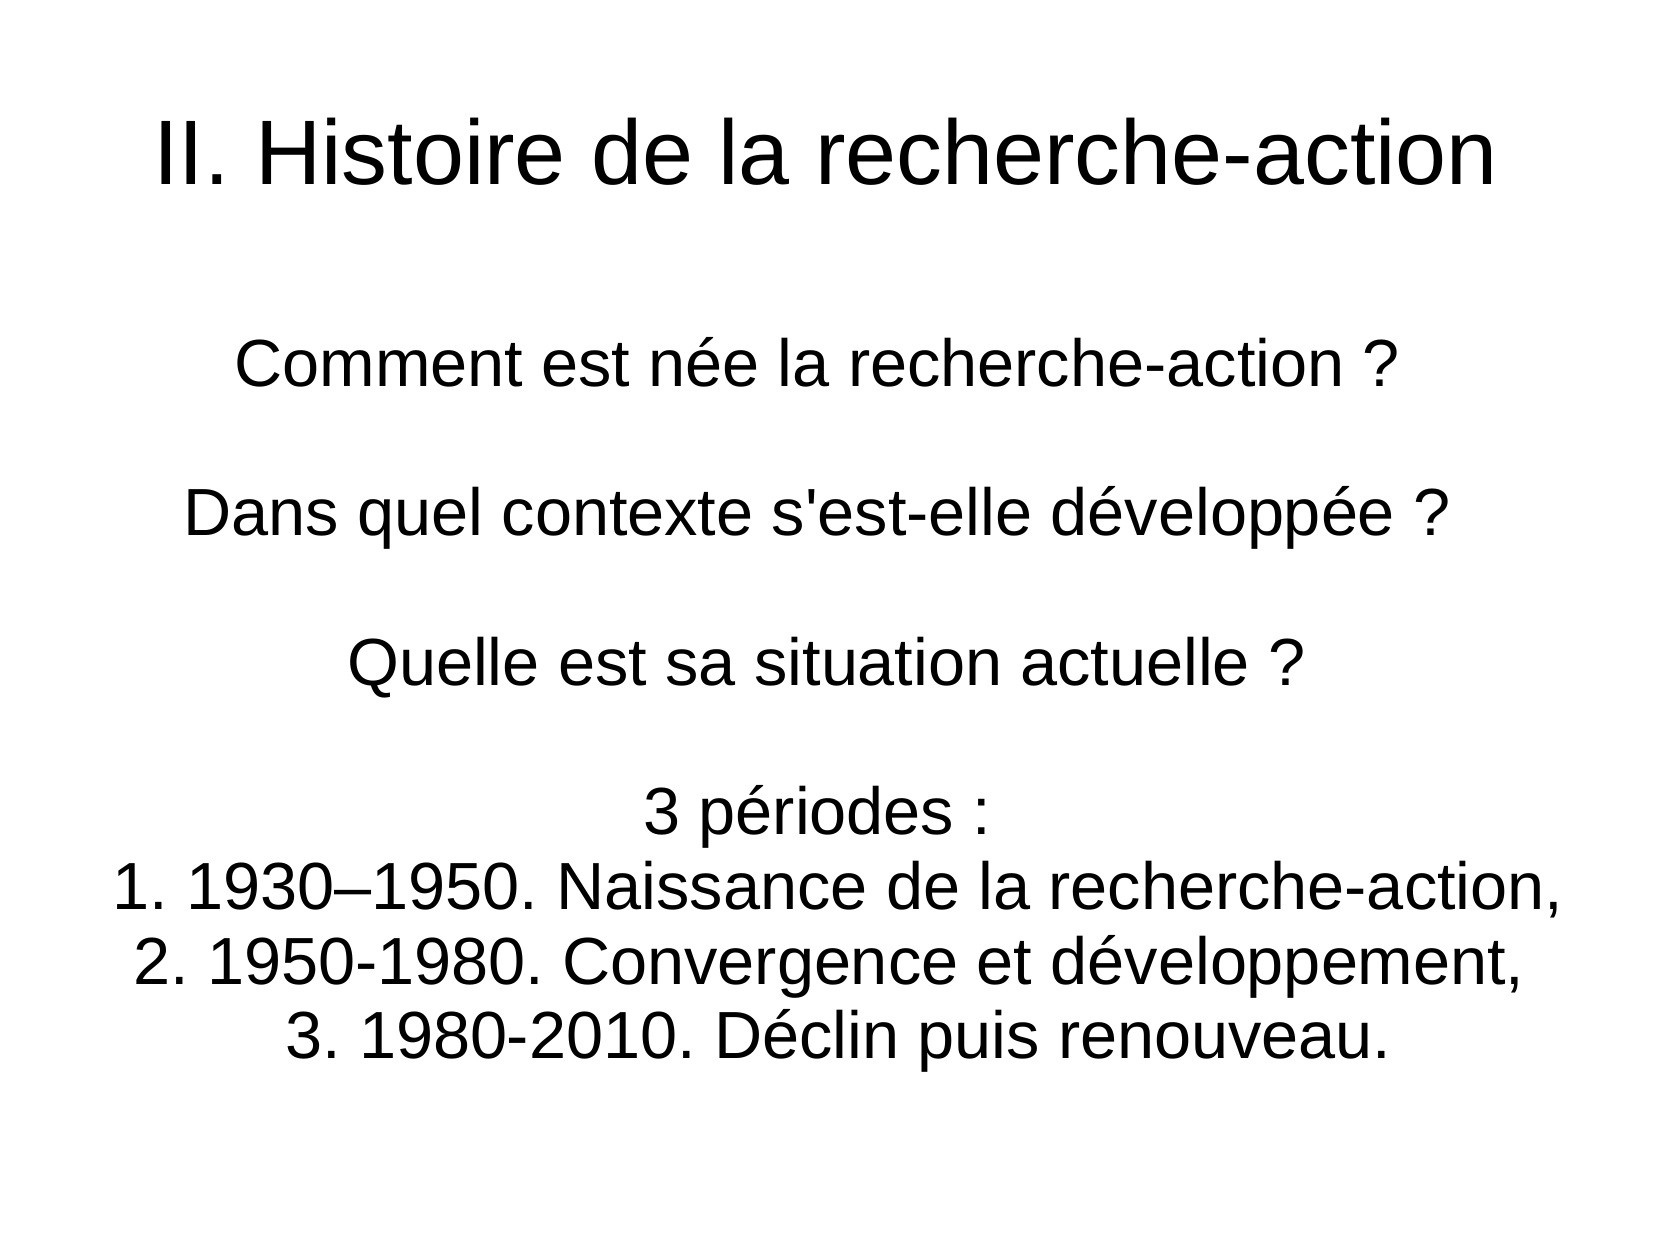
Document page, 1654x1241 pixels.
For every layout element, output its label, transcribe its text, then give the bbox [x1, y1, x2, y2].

title II. Histoire de la recherche-action [82, 56, 1571, 250]
subtitle Comment est née la recherche-action ? Dans quel contexte s'est-elle développée ? Quelle est sa situation actuelle ? 3 périodes : 1. 1930–1950. Naissance de la recherche-action, 2. 1950-1980. Convergence et développement, 3. 1980-2010. Déclin puis renouveau. [82, 297, 1571, 1102]
